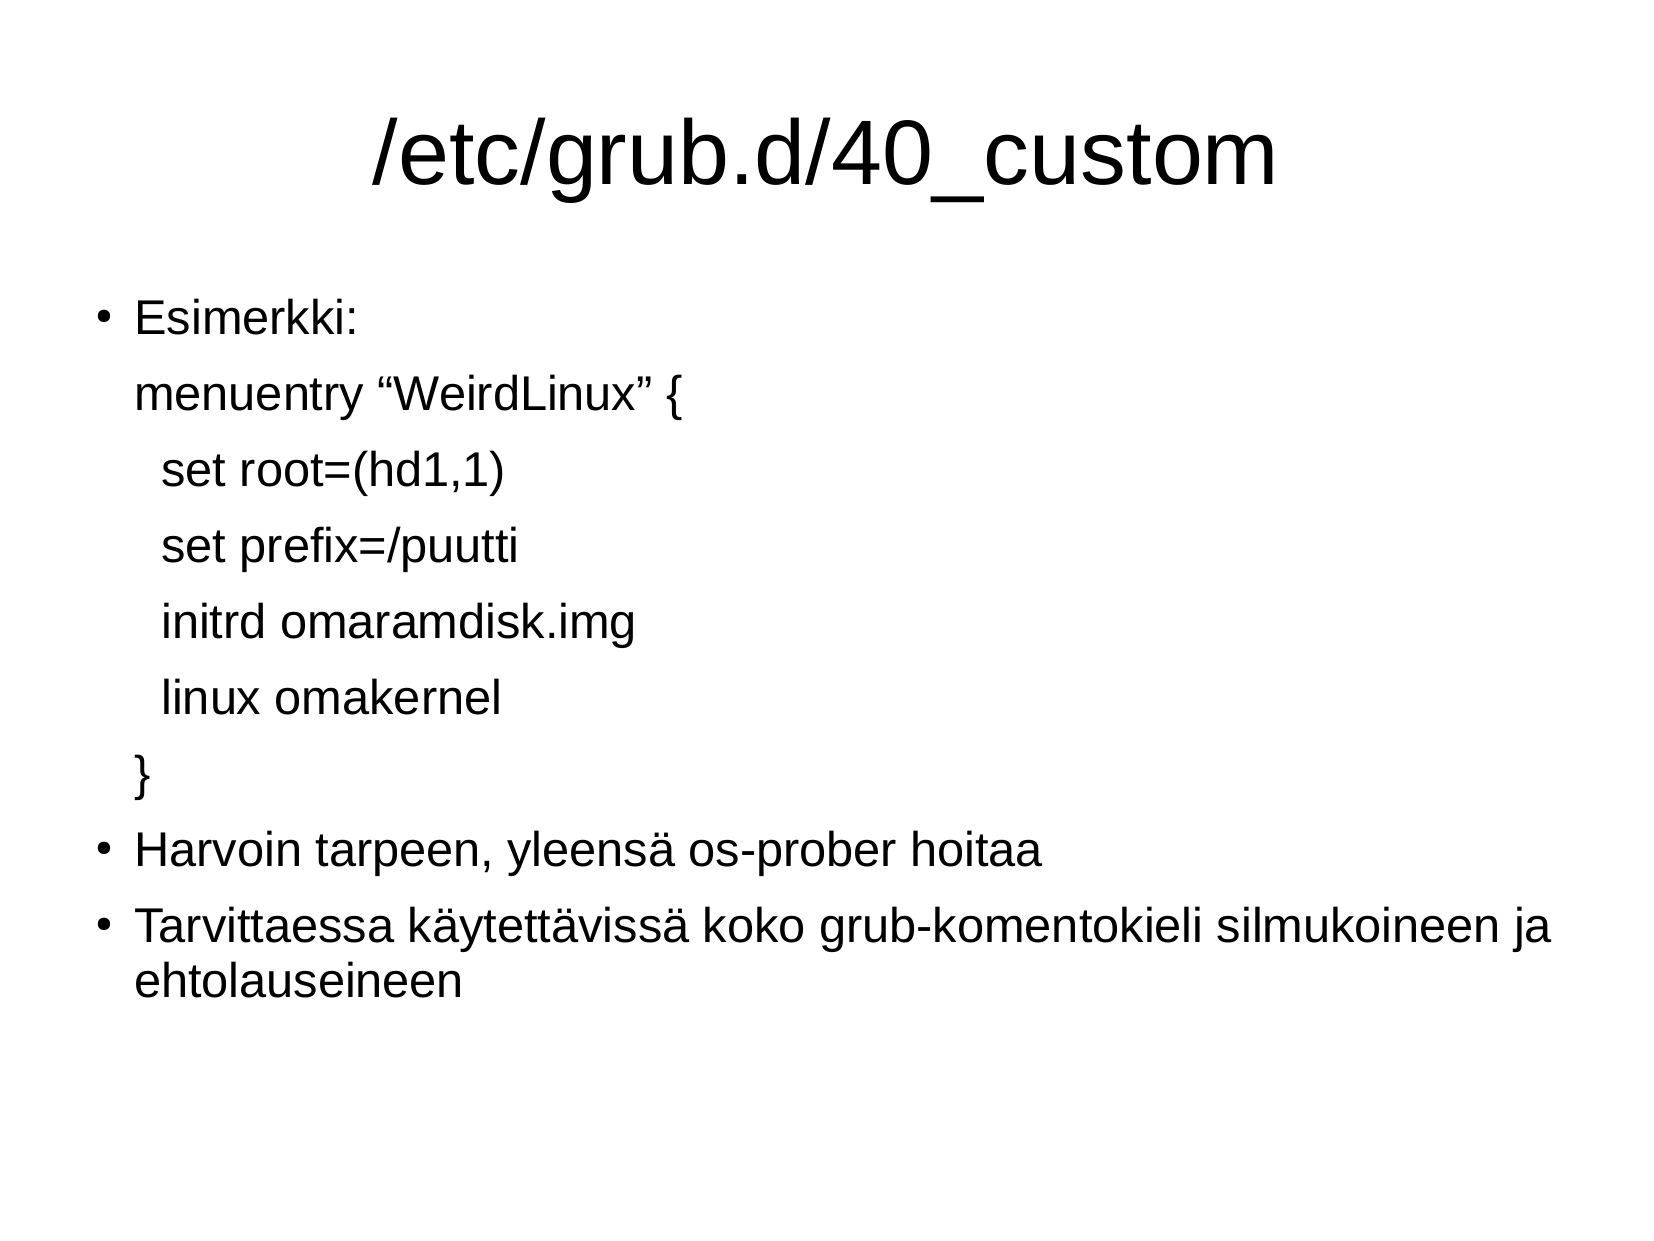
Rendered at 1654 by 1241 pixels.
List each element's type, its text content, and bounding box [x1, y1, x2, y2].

list Esimerkki: menuentry “WeirdLinux” { set root=(hd1,1) set prefix=/puutti initrd omaramdisk.img linux omakernel } Harvoin tarpeen, yleensä os-prober hoitaa Tarvittaessa käytettävissä koko grub-komentokieli silmukoineen ja ehtolauseineen [82, 290, 1571, 1010]
title /etc/grub.d/40_custom [82, 49, 1571, 257]
